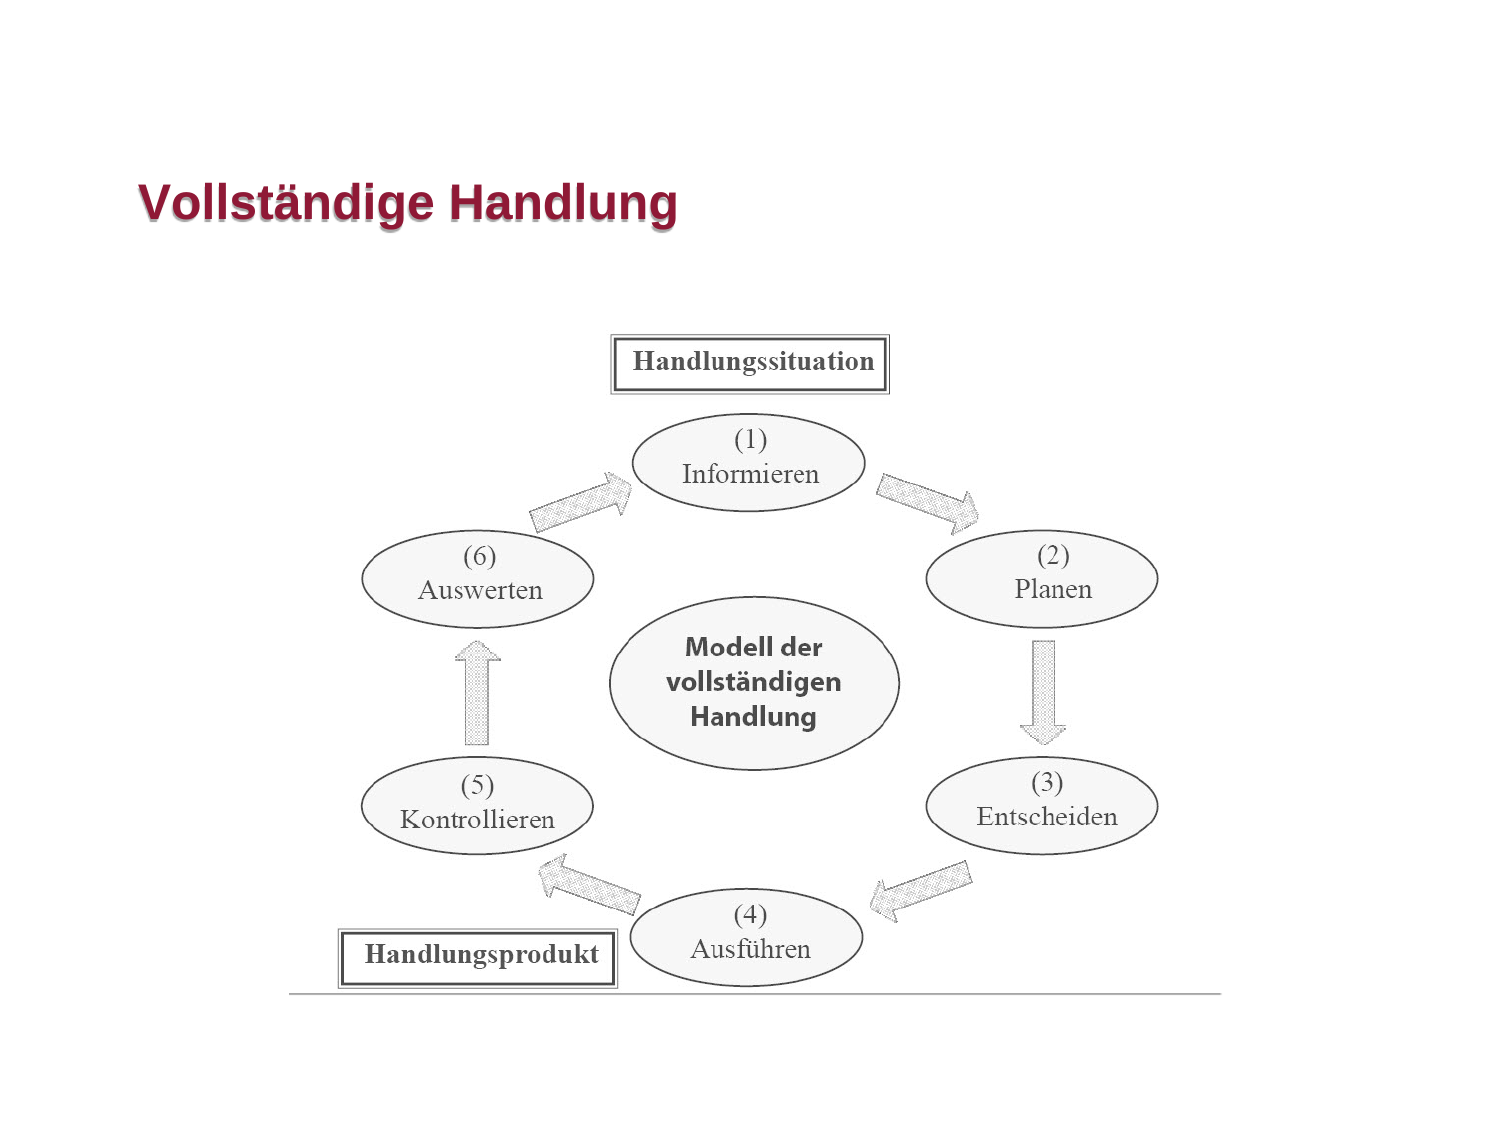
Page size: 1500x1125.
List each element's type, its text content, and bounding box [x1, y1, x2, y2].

title Vollständige Handlung [123, 78, 1082, 230]
picture [289, 314, 1224, 993]
